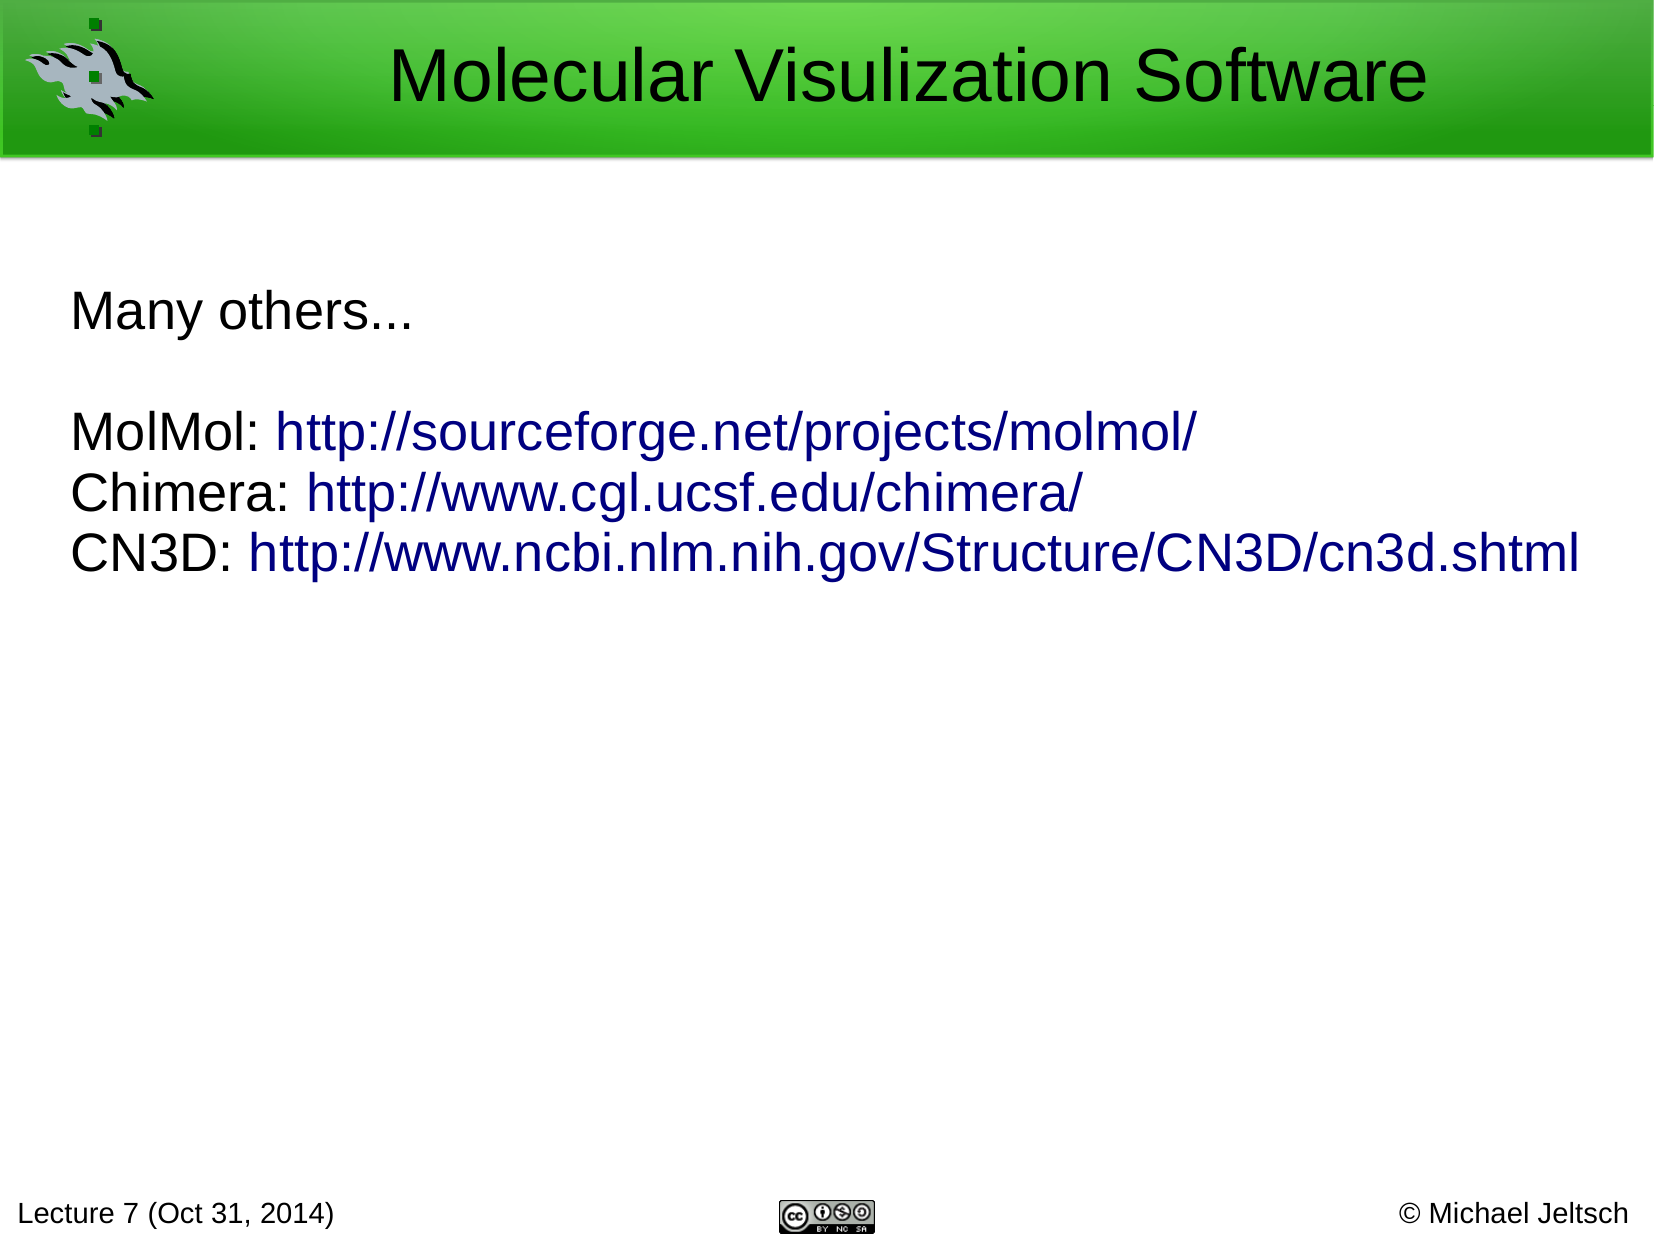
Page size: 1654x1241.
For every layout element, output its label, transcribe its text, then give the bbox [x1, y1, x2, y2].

title Molecular Visulization Software [289, 30, 1531, 121]
text_box Many others... MolMol: http://sourceforge.net/projects/molmol/ Chimera: http://www.cgl.ucsf.edu/chimera/ CN3D: http://www.ncbi.nlm.nih.gov/Structure/CN3D/cn3d.shtml [56, 273, 1594, 712]
picture [779, 1200, 875, 1234]
